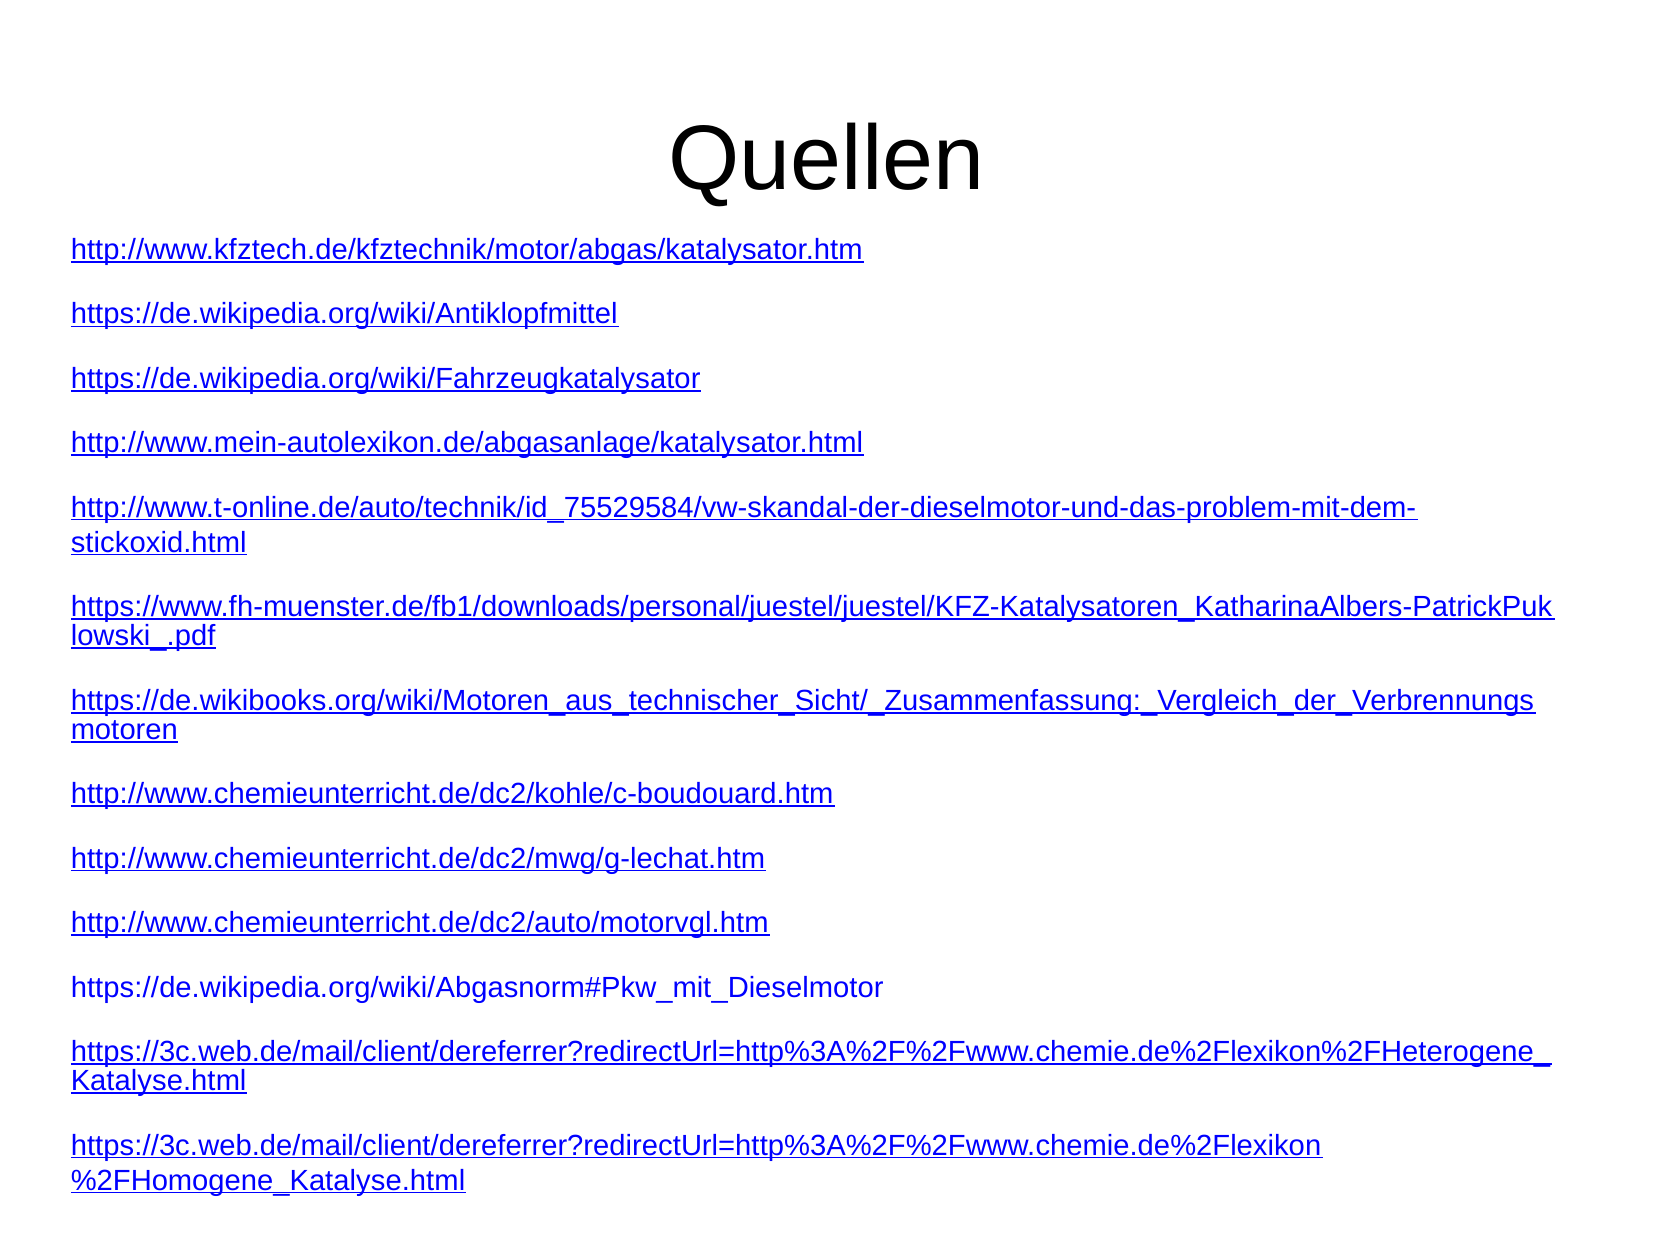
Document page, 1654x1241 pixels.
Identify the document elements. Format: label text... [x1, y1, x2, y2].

subtitle http://www.kfztech.de/kfztechnik/motor/abgas/katalysator.htm https://de.wikipedia.org/wiki/Antiklopfmittel https://de.wikipedia.org/wiki/Fahrzeugkatalysator http://www.mein-autolexikon.de/abgasanlage/katalysator.html http://www.t-online.de/auto/technik/id_75529584/vw-skandal-der-dieselmotor-und-das-problem-mit-dem-stickoxid.html https://www.fh-muenster.de/fb1/downloads/personal/juestel/juestel/KFZ-Katalysatoren_KatharinaAlbers-PatrickPuklowski_.pdf https://de.wikibooks.org/wiki/Motoren_aus_technischer_Sicht/_Zusammenfassung:_Vergleich_der_Verbrennungsmotoren http://www.chemieunterricht.de/dc2/kohle/c-boudouard.htm http://www.chemieunterricht.de/dc2/mwg/g-lechat.htm http://www.chemieunterricht.de/dc2/auto/motorvgl.htm https://de.wikipedia.org/wiki/Abgasnorm#Pkw_mit_Dieselmotor https://3c.web.de/mail/client/dereferrer?redirectUrl=http%3A%2F%2Fwww.chemie.de%2Flexikon%2FHeterogene_Katalyse.html https://3c.web.de/mail/client/dereferrer?redirectUrl=http%3A%2F%2Fwww.chemie.de%2Flexikon%2FHomogene_Katalyse.html [70, 230, 1559, 1167]
title Quellen [82, 49, 1571, 257]
